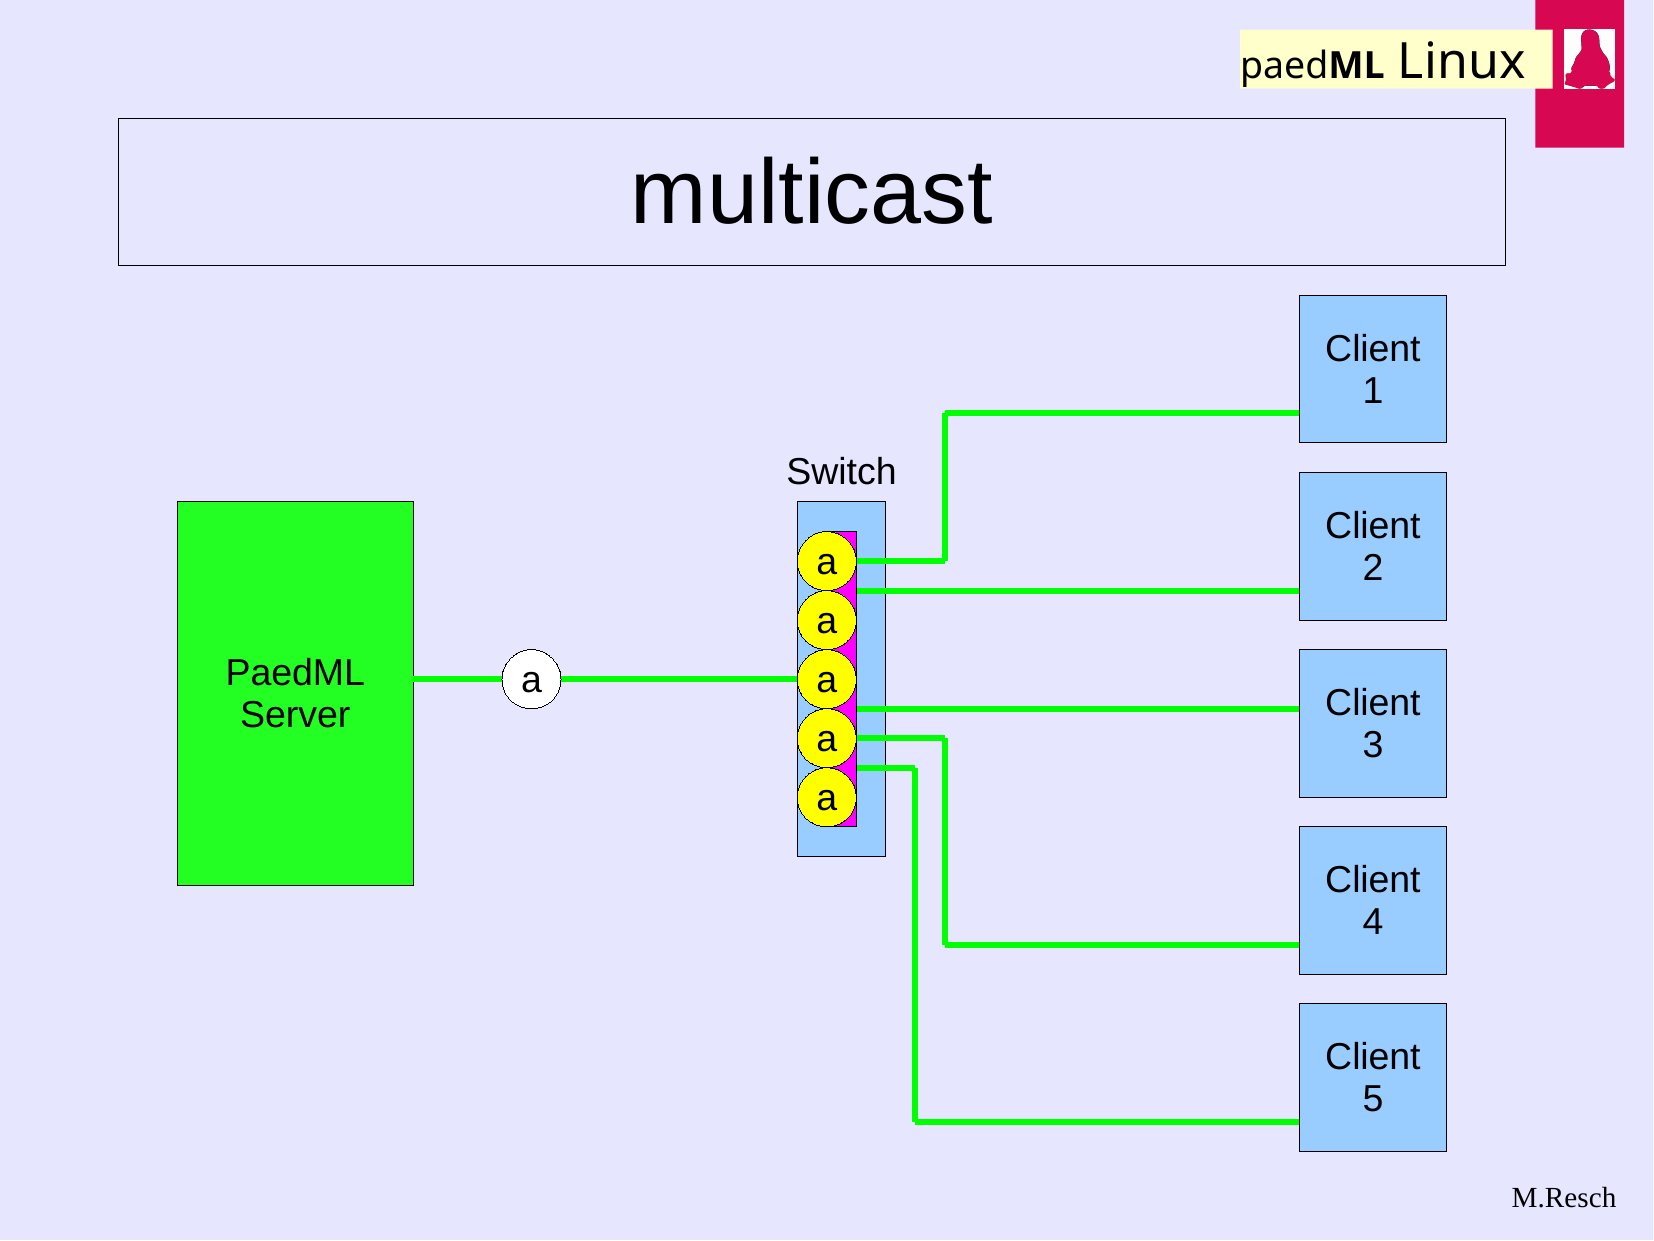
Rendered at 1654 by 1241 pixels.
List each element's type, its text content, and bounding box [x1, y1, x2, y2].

text_box a [797, 768, 857, 827]
text_box Client 5 [1299, 1003, 1447, 1152]
text_box [797, 501, 886, 558]
text_box a [797, 649, 857, 709]
text_box Client 4 [1299, 826, 1447, 975]
text_box [833, 564, 886, 735]
text_box a [797, 708, 857, 768]
text_box Client 2 [1299, 472, 1447, 621]
text_box [797, 568, 821, 613]
text_box [797, 627, 821, 672]
text_box [797, 745, 820, 790]
text_box Client 1 [1299, 295, 1447, 443]
text_box a [797, 531, 857, 591]
text_box [797, 686, 820, 731]
text_box PaedML Server [177, 501, 414, 886]
text_box Client 3 [1299, 649, 1447, 798]
text_box [797, 741, 886, 857]
text_box a [501, 649, 562, 709]
text_box a [797, 591, 857, 650]
title multicast [118, 118, 1506, 266]
text_box Switch [767, 442, 916, 500]
